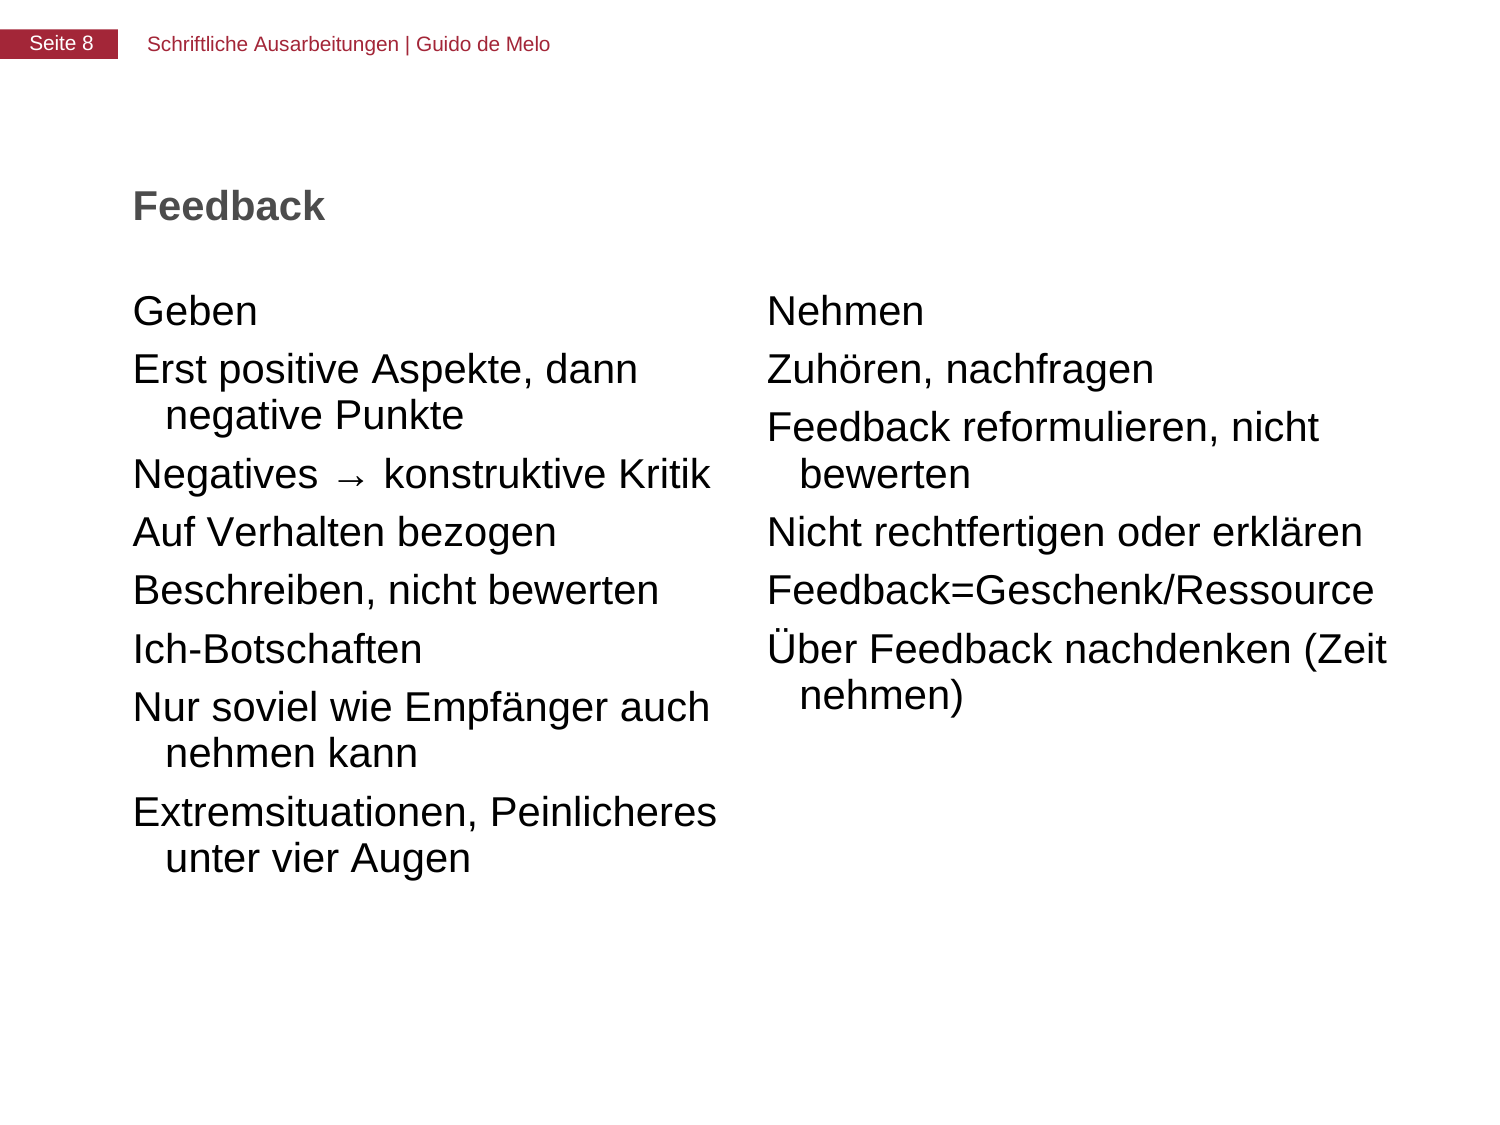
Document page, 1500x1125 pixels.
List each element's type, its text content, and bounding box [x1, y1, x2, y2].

list Geben Erst positive Aspekte, dann negative Punkte Negatives → konstruktive Kritik Auf Verhalten bezogen Beschreiben, nicht bewerten Ich-Botschaften Nur soviel wie Empfänger auch nehmen kann Extremsituationen, Peinlicheres unter vier Augen [132, 287, 737, 928]
list Nehmen Zuhören, nachfragen Feedback reformulieren, nicht bewerten Nicht rechtfertigen oder erklären Feedback=Geschenk/Ressource Über Feedback nachdenken (Zeit nehmen) [766, 287, 1426, 888]
title Feedback [132, 149, 1413, 258]
